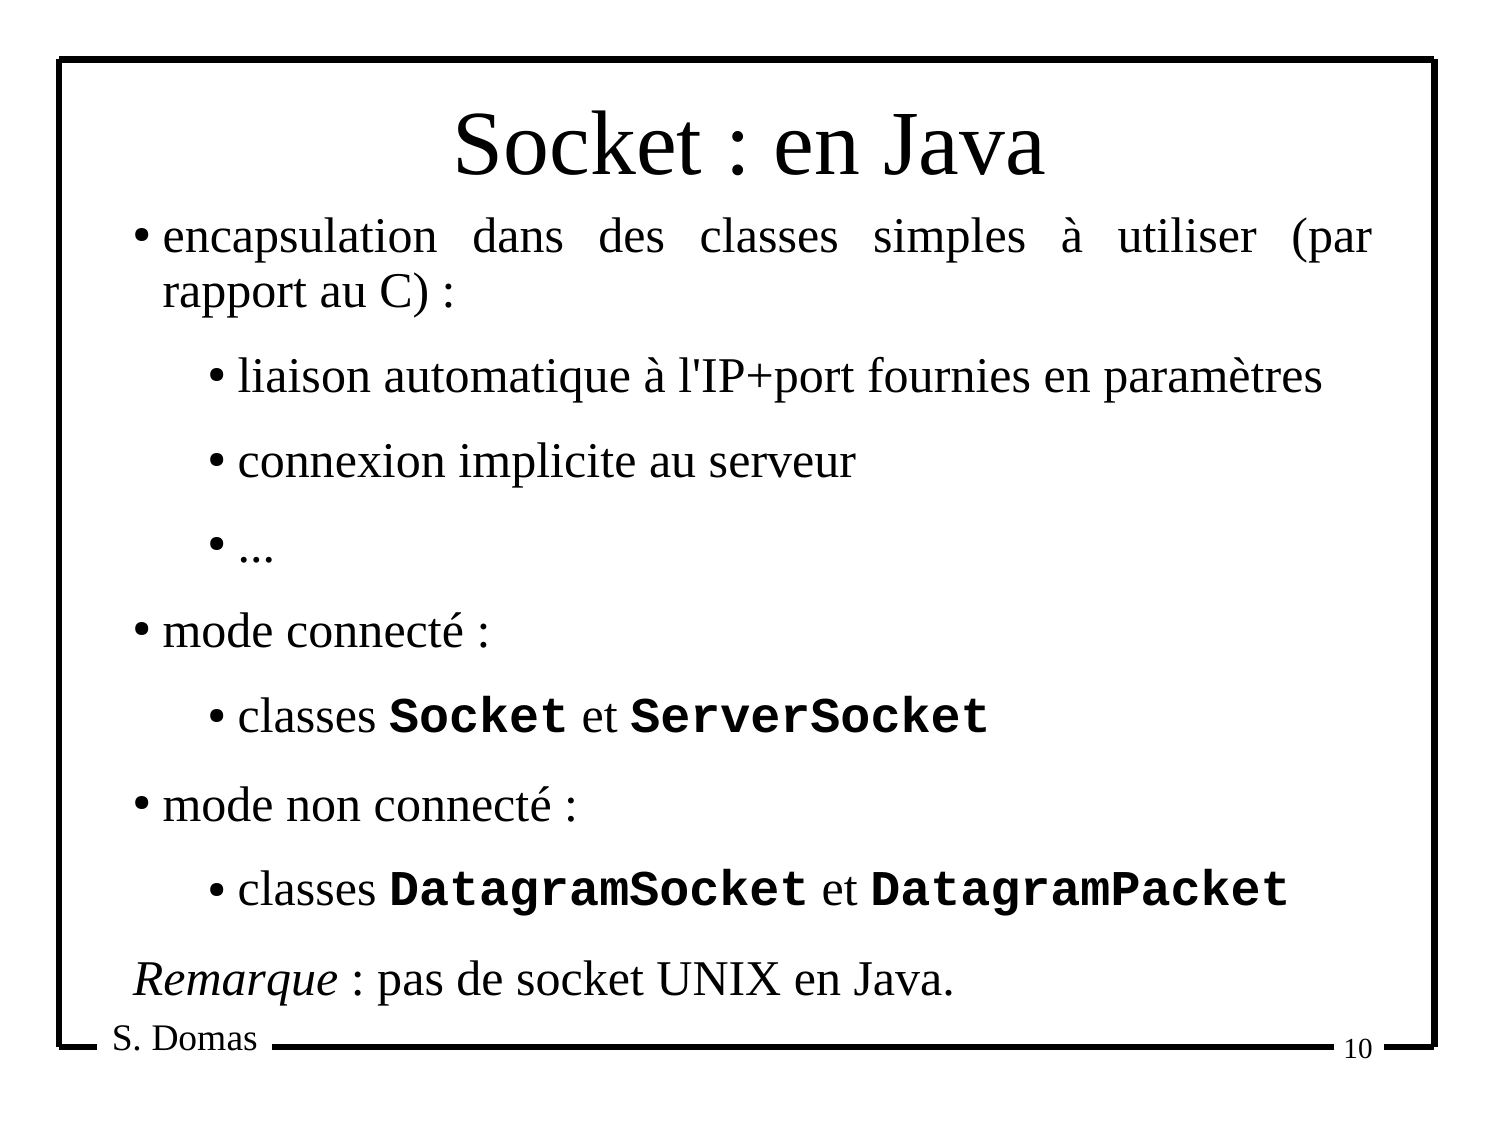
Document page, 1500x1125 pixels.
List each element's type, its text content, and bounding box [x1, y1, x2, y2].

title Socket : en Java [112, 49, 1388, 238]
text_box S. Domas [97, 1009, 273, 1067]
text_box encapsulation dans des classes simples à utiliser (par rapport au C) : liaison automatique à l'IP+port fournies en paramètres connexion implicite au serveur ... mode connecté : classes Socket et ServerSocket mode non connecté : classes DatagramSocket et DatagramPacket Remarque : pas de socket UNIX en Java. [118, 238, 1388, 1063]
